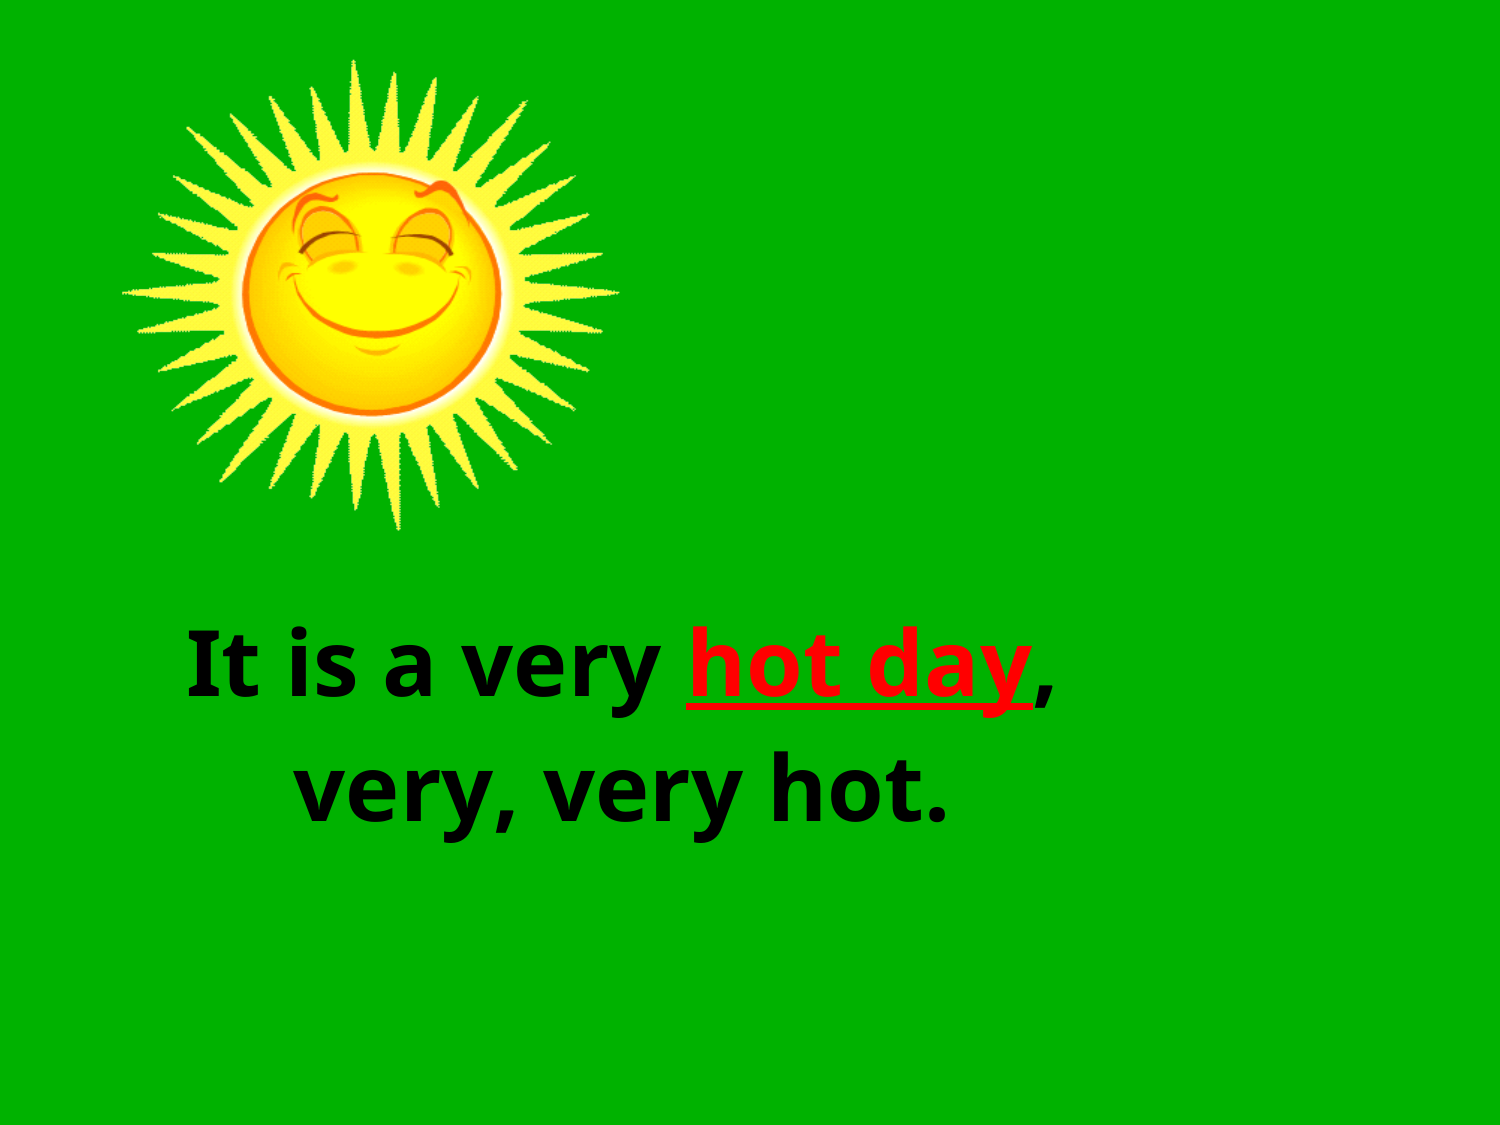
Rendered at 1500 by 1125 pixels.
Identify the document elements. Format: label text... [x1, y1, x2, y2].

picture [118, 56, 621, 532]
title It is a very hot day, very, very hot. [59, 585, 1187, 857]
